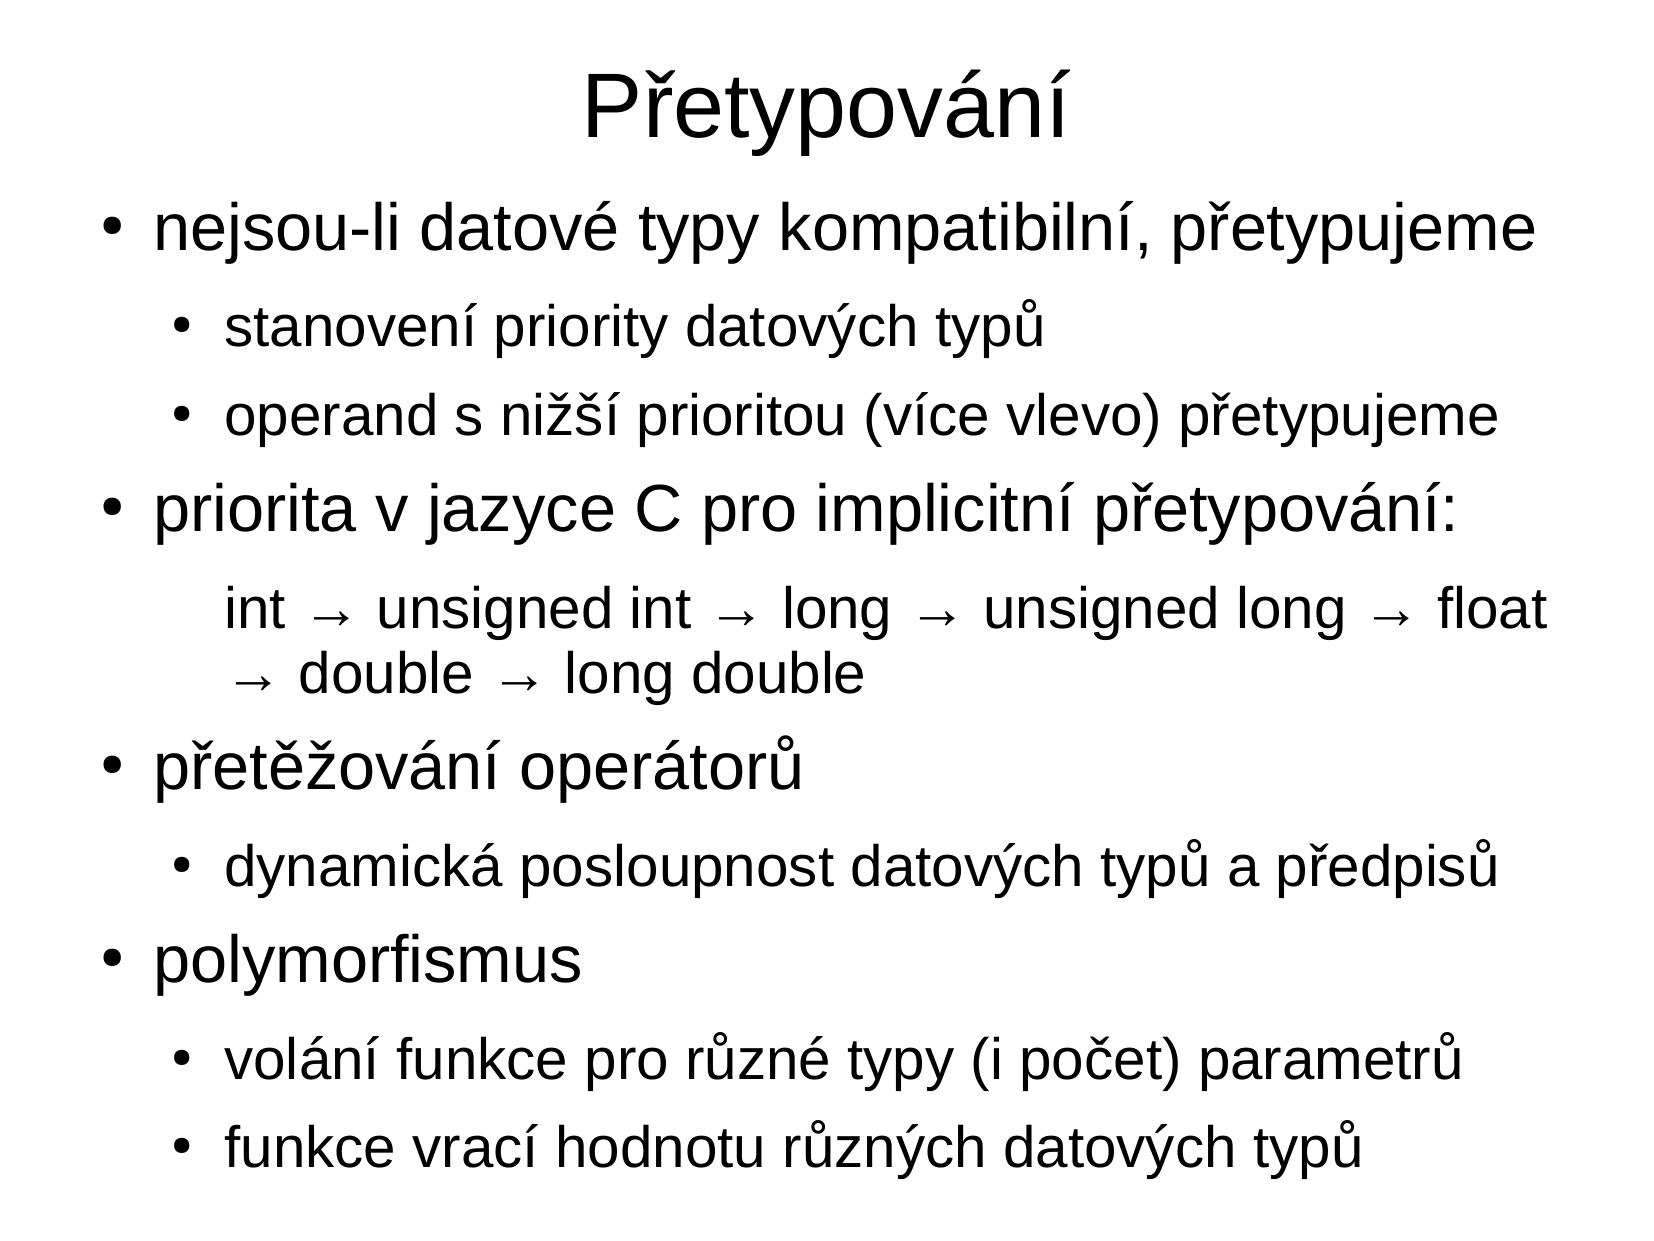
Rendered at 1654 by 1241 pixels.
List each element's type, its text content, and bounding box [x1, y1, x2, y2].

list nejsou-li datové typy kompatibilní, přetypujeme stanovení priority datových typů operand s nižší prioritou (více vlevo) přetypujeme priorita v jazyce C pro implicitní přetypování: int → unsigned int → long → unsigned long → float → double → long double přetěžování operátorů dynamická posloupnost datových typů a předpisů polymorfismus volání funkce pro různé typy (i počet) parametrů funkce vrací hodnotu různých datových typů [82, 189, 1571, 1181]
title Přetypování [82, 9, 1571, 189]
